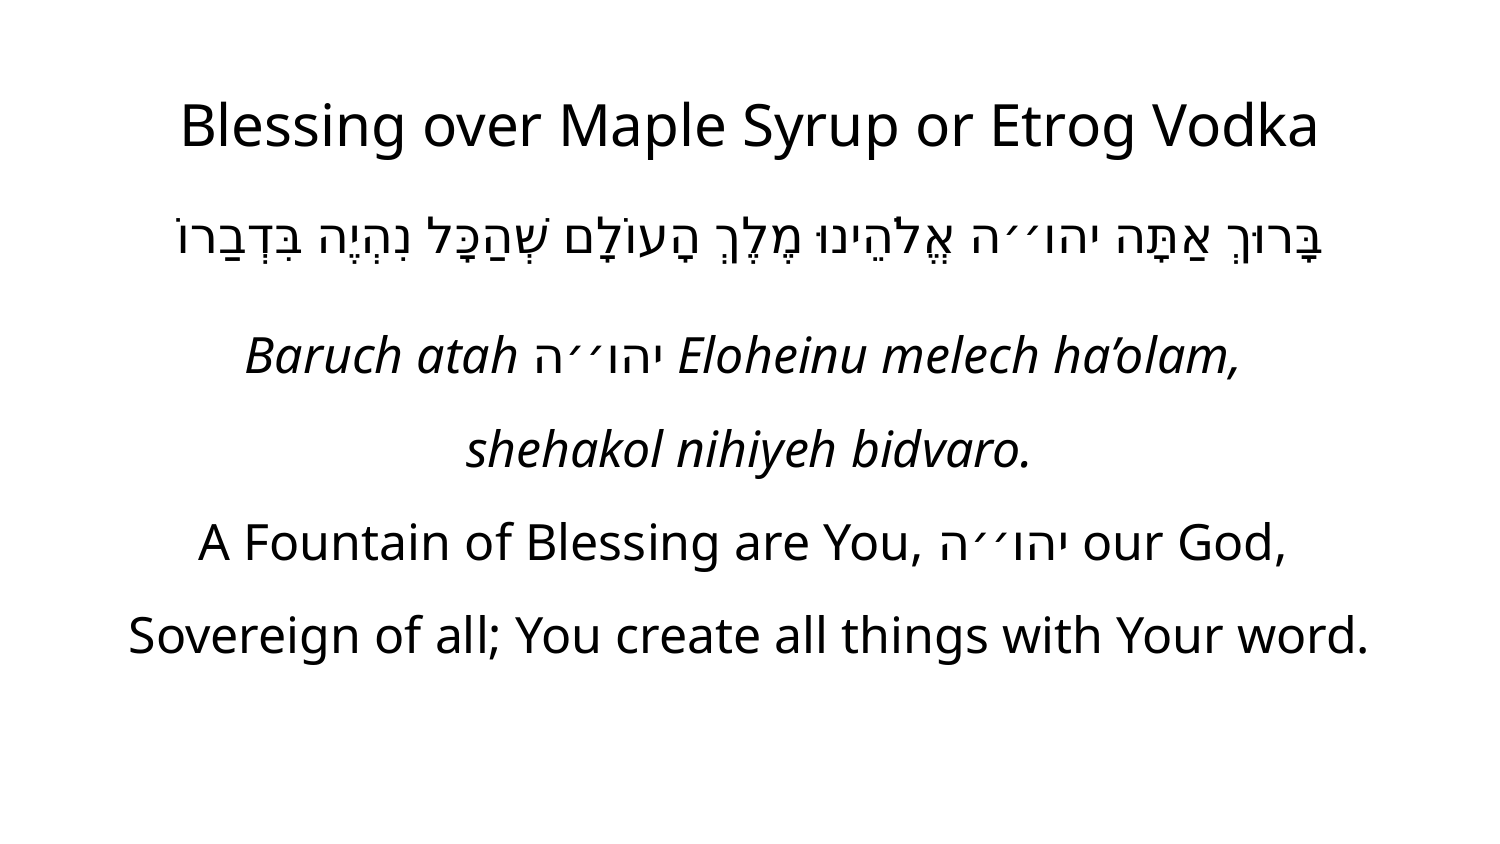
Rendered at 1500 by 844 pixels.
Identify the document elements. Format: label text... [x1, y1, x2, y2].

title Blessing over Maple Syrup or Etrog Vodka [51, 72, 1449, 167]
list בָּרוּךְ אַתָּה יהו׳׳ה אֱלֹהֵינוּ מֶלֶךְ הָעוֹלָם שְׁהַכָּל נִהְיֶה בִּדְבַרוֹ Baruch atah יהו׳׳ה Eloheinu melech ha’olam, shehakol nihiyeh bidvaro. A Fountain of Blessing are You, יהו׳׳ה our God, Sovereign of all; You create all things with Your word. [51, 189, 1449, 750]
